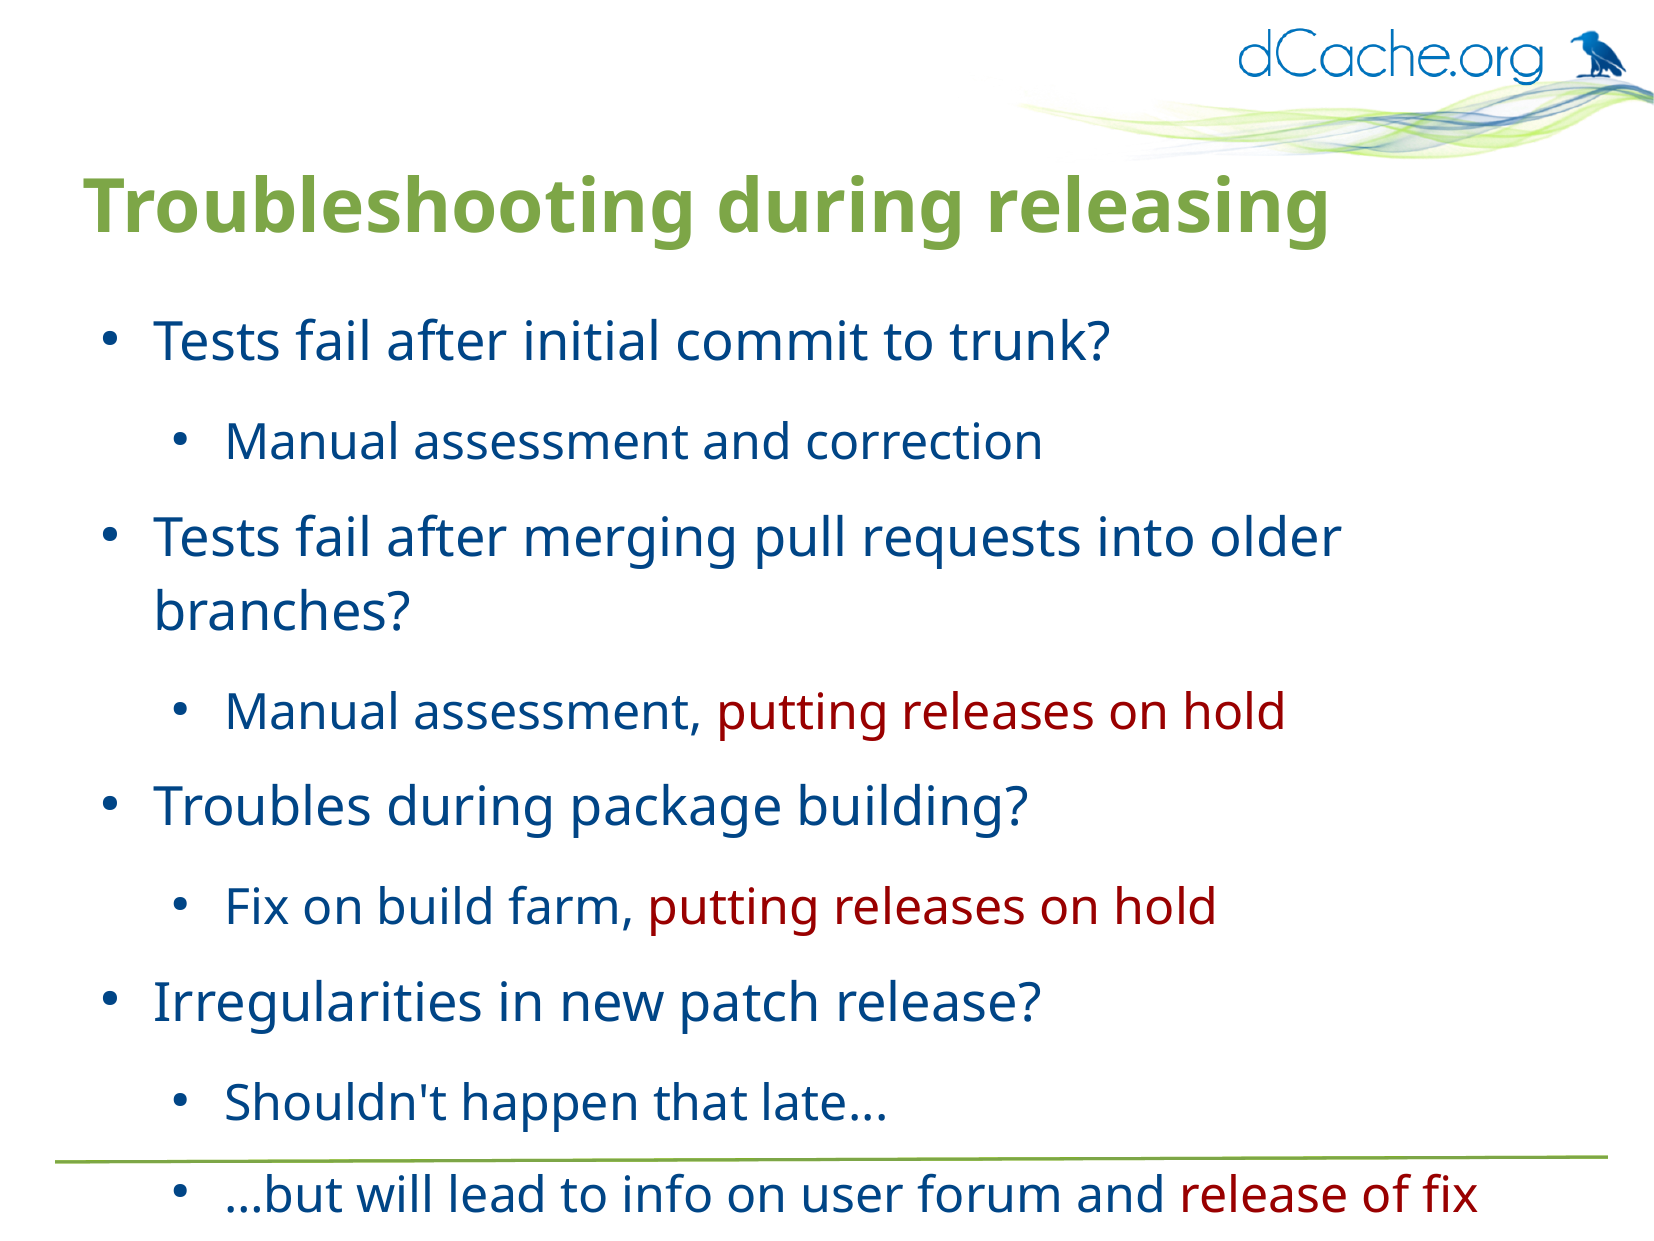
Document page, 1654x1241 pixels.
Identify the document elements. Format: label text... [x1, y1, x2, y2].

picture [956, 16, 1654, 169]
title Troubleshooting during releasing [82, 156, 1605, 251]
list Tests fail after initial commit to trunk? Manual assessment and correction Tests fail after merging pull requests into older branches? Manual assessment, putting releases on hold Troubles during package building? Fix on build farm, putting releases on hold Irregularities in new patch release? Shouldn't happen that late... …but will lead to info on user forum and release of fix ASAP [82, 302, 1571, 1111]
